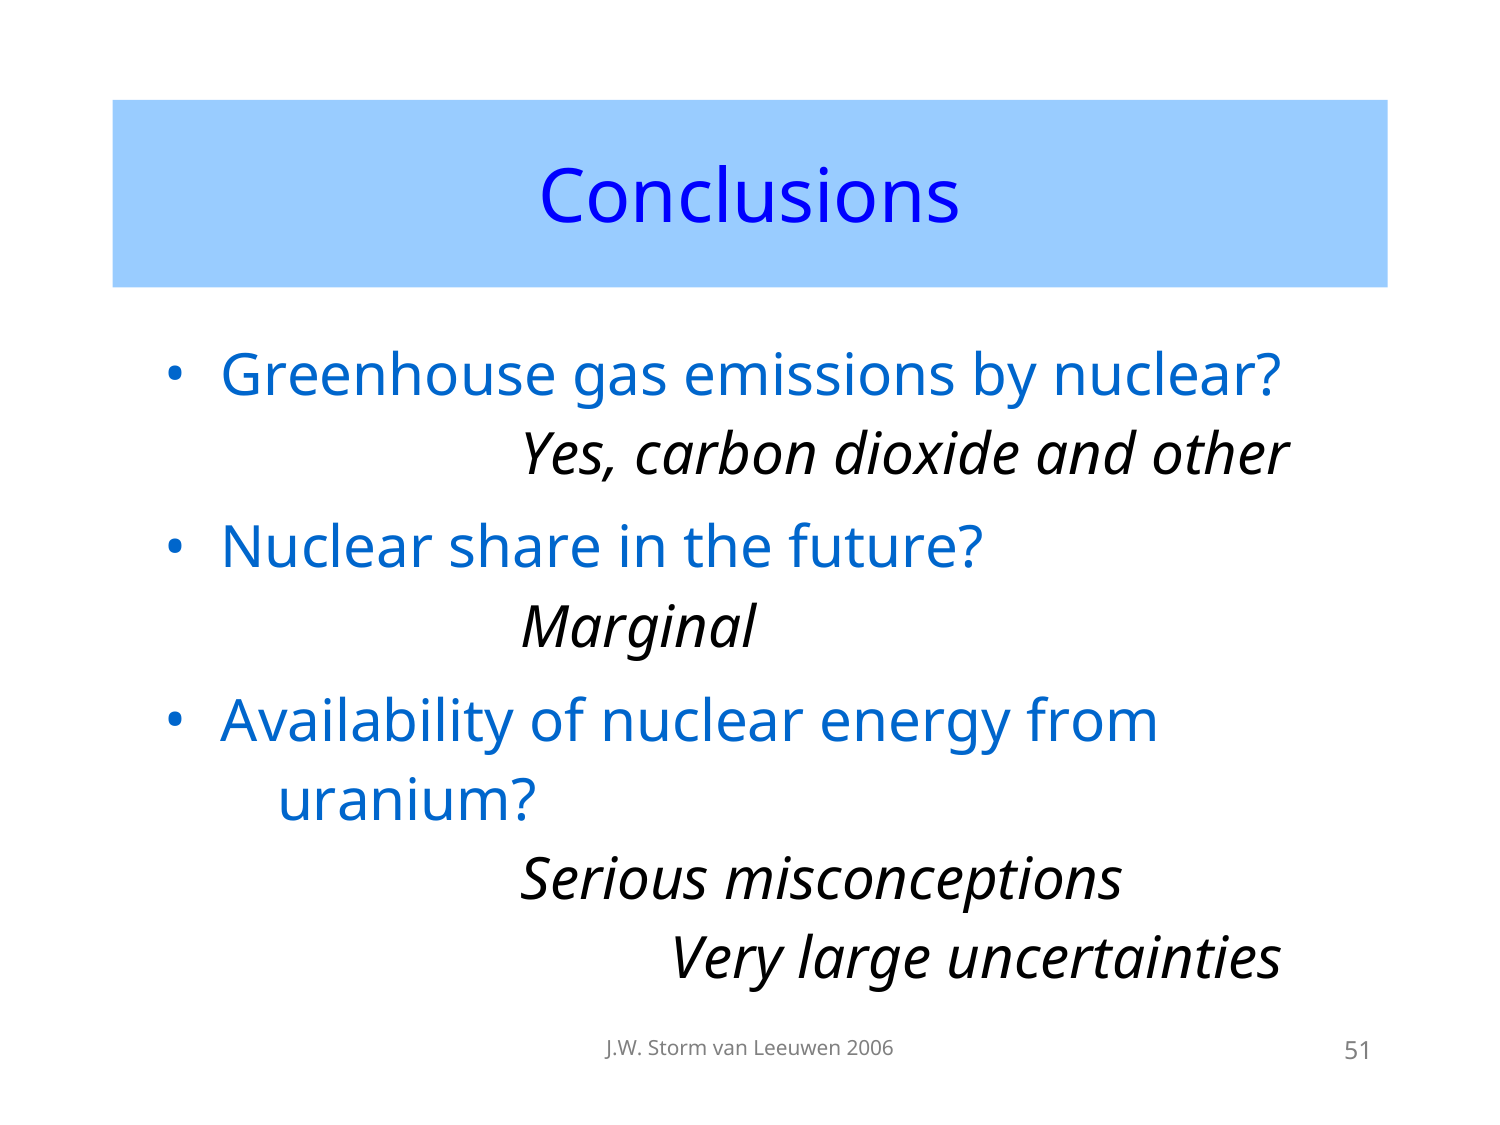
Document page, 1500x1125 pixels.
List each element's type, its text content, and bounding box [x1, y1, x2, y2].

list Greenhouse gas emissions by nuclear? Yes, carbon dioxide and other Nuclear share in the future? Marginal Availability of nuclear energy from uranium? Serious misconceptions Very large uncertainties [149, 324, 1388, 1001]
title Conclusions [112, 99, 1388, 288]
